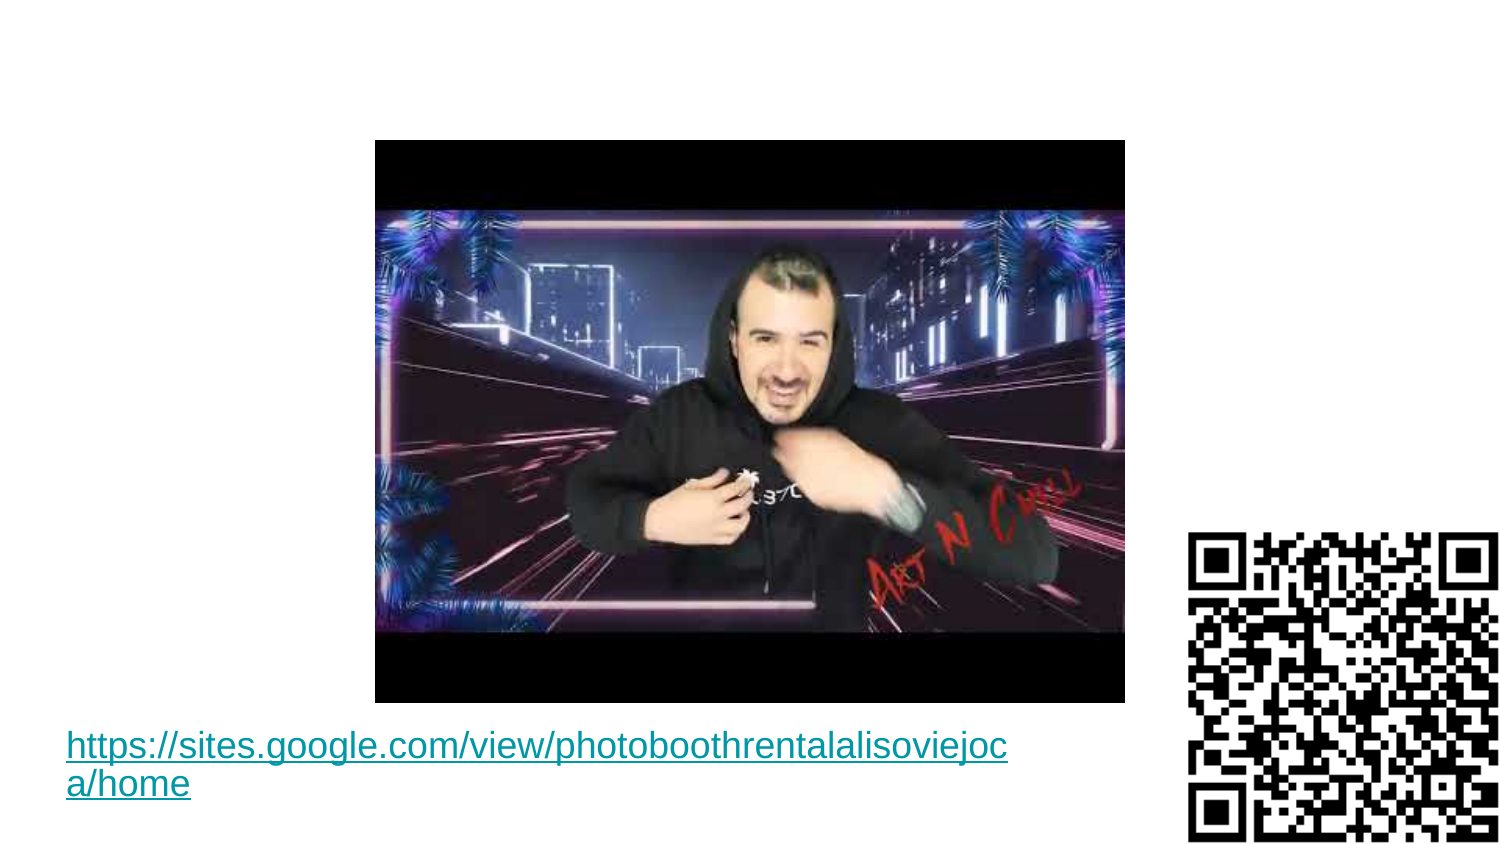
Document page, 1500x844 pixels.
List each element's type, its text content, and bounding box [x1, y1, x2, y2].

picture [375, 140, 1125, 704]
picture [1187, 531, 1500, 844]
list https://sites.google.com/view/photoboothrentalalisoviejoca/home [51, 694, 1036, 794]
